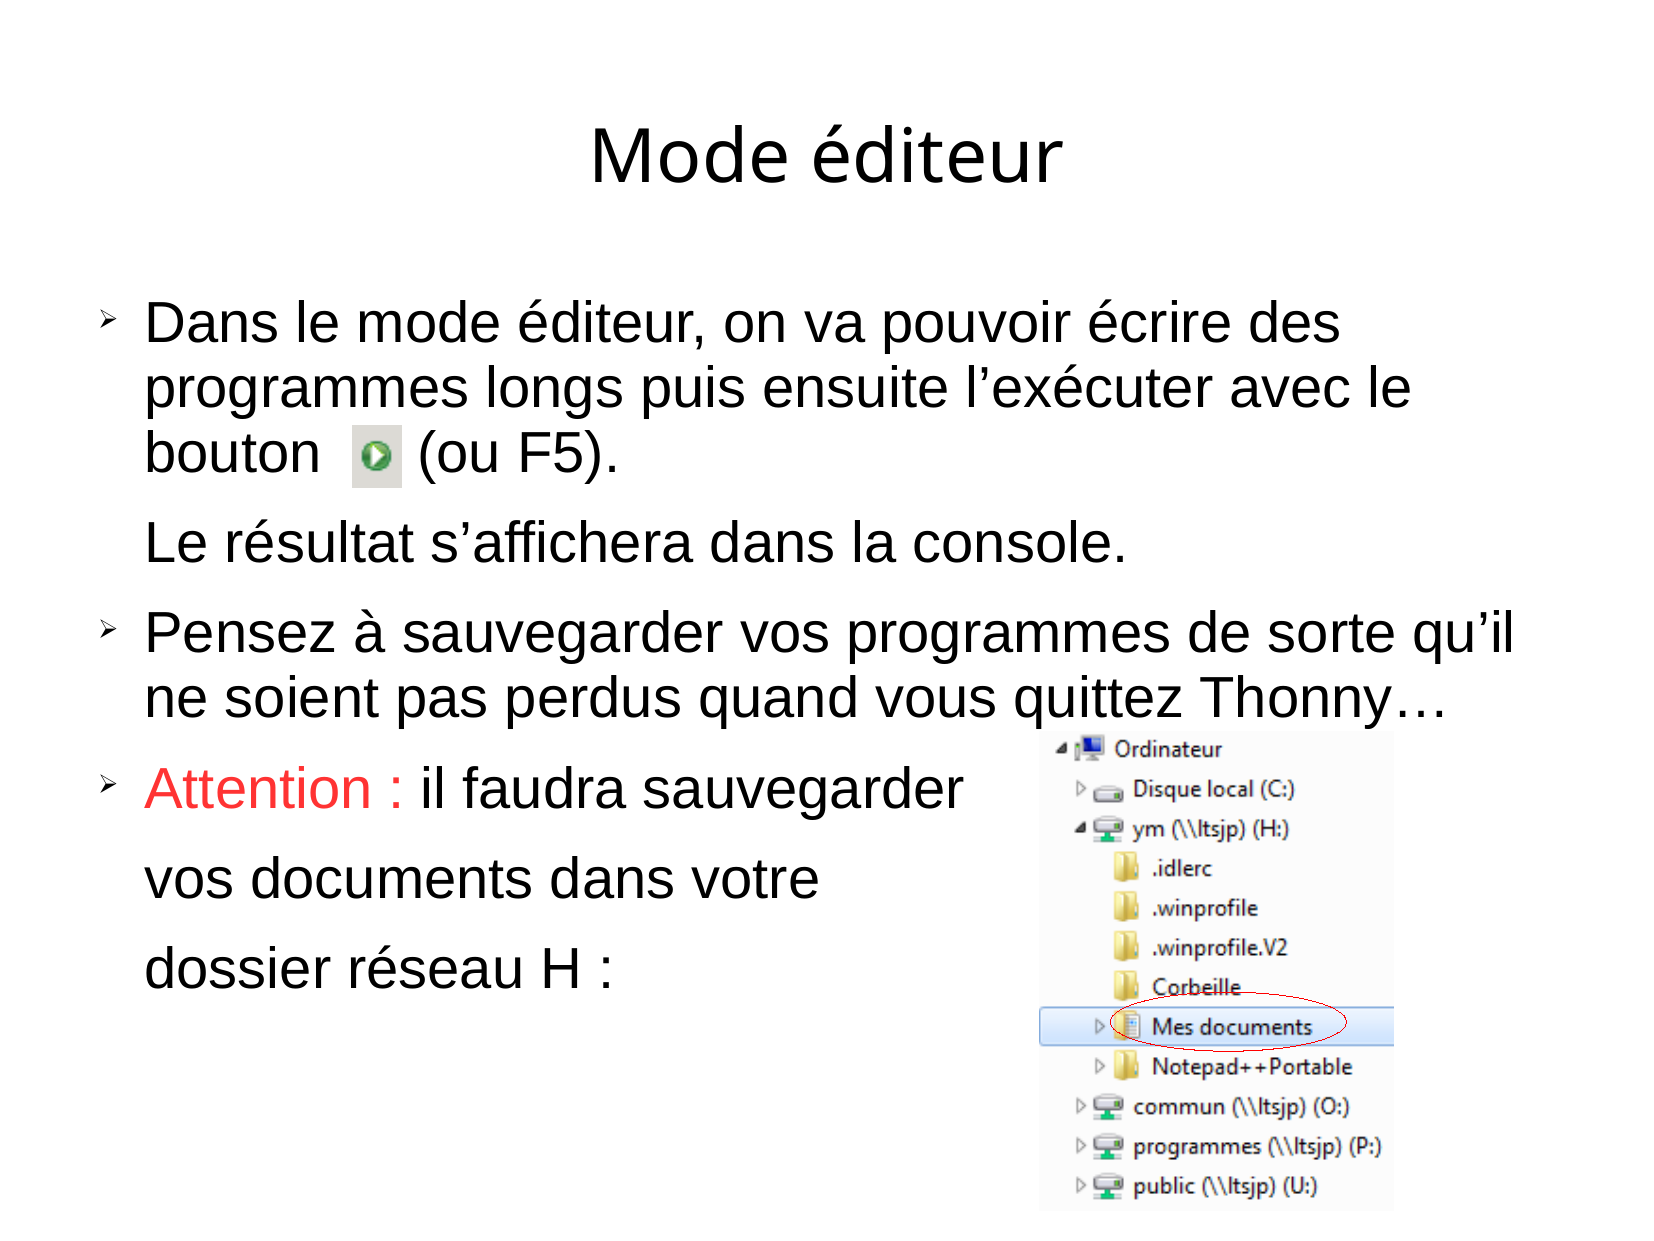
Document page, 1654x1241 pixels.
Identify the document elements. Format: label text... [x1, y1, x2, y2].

title Mode éditeur [82, 49, 1571, 257]
picture [352, 425, 402, 488]
picture [1039, 731, 1394, 1211]
list Dans le mode éditeur, on va pouvoir écrire des programmes longs puis ensuite l’exécuter avec le bouton (ou F5). Le résultat s’affichera dans la console. Pensez à sauvegarder vos programmes de sorte qu’il ne soient pas perdus quand vous quittez Thonny… Attention : il faudra sauvegarder vos documents dans votre dossier réseau H : [82, 290, 1571, 1010]
